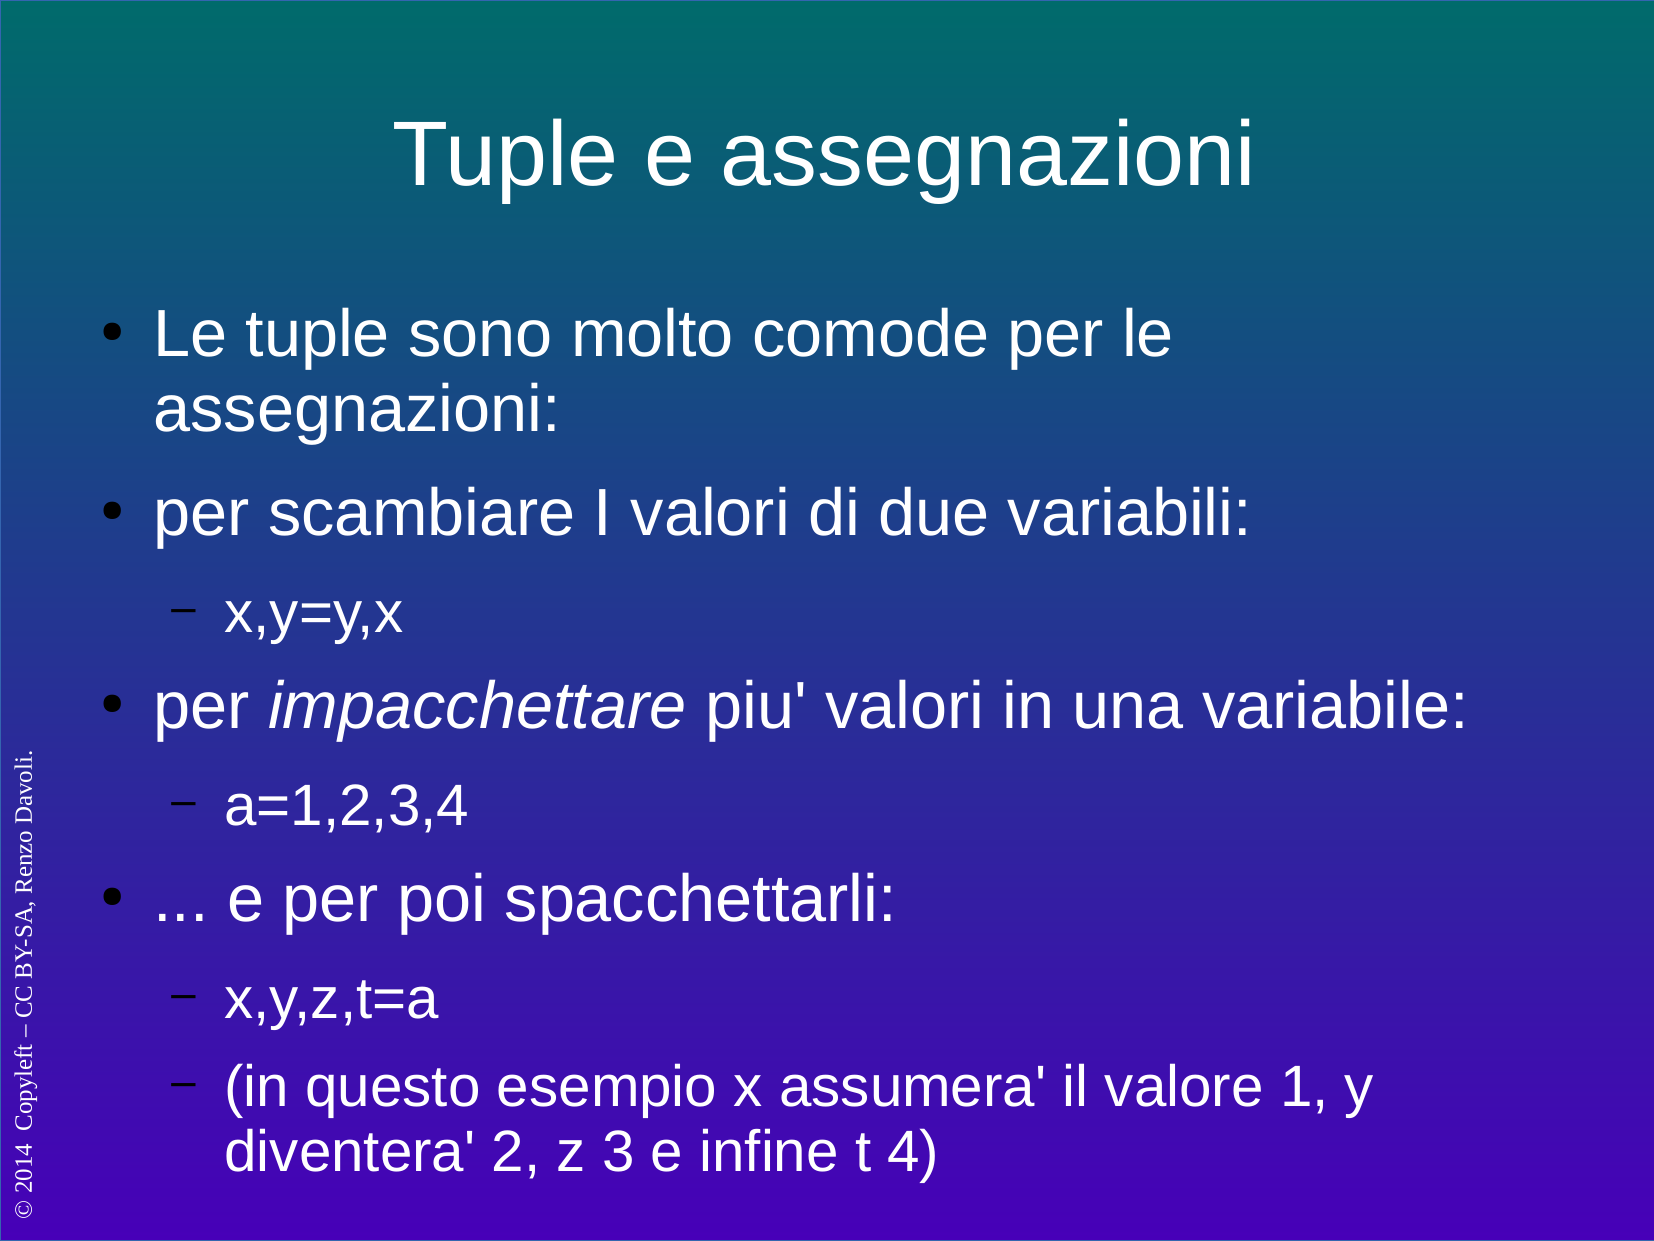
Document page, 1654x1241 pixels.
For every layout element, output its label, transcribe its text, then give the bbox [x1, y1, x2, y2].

list Le tuple sono molto comode per le assegnazioni: per scambiare I valori di due variabili: x,y=y,x per impacchettare piu' valori in una variabile: a=1,2,3,4 ... e per poi spacchettarli: x,y,z,t=a (in questo esempio x assumera' il valore 1, y diventera' 2, z 3 e infine t 4) [82, 296, 1571, 1191]
title Tuple e assegnazioni [45, 50, 1606, 258]
